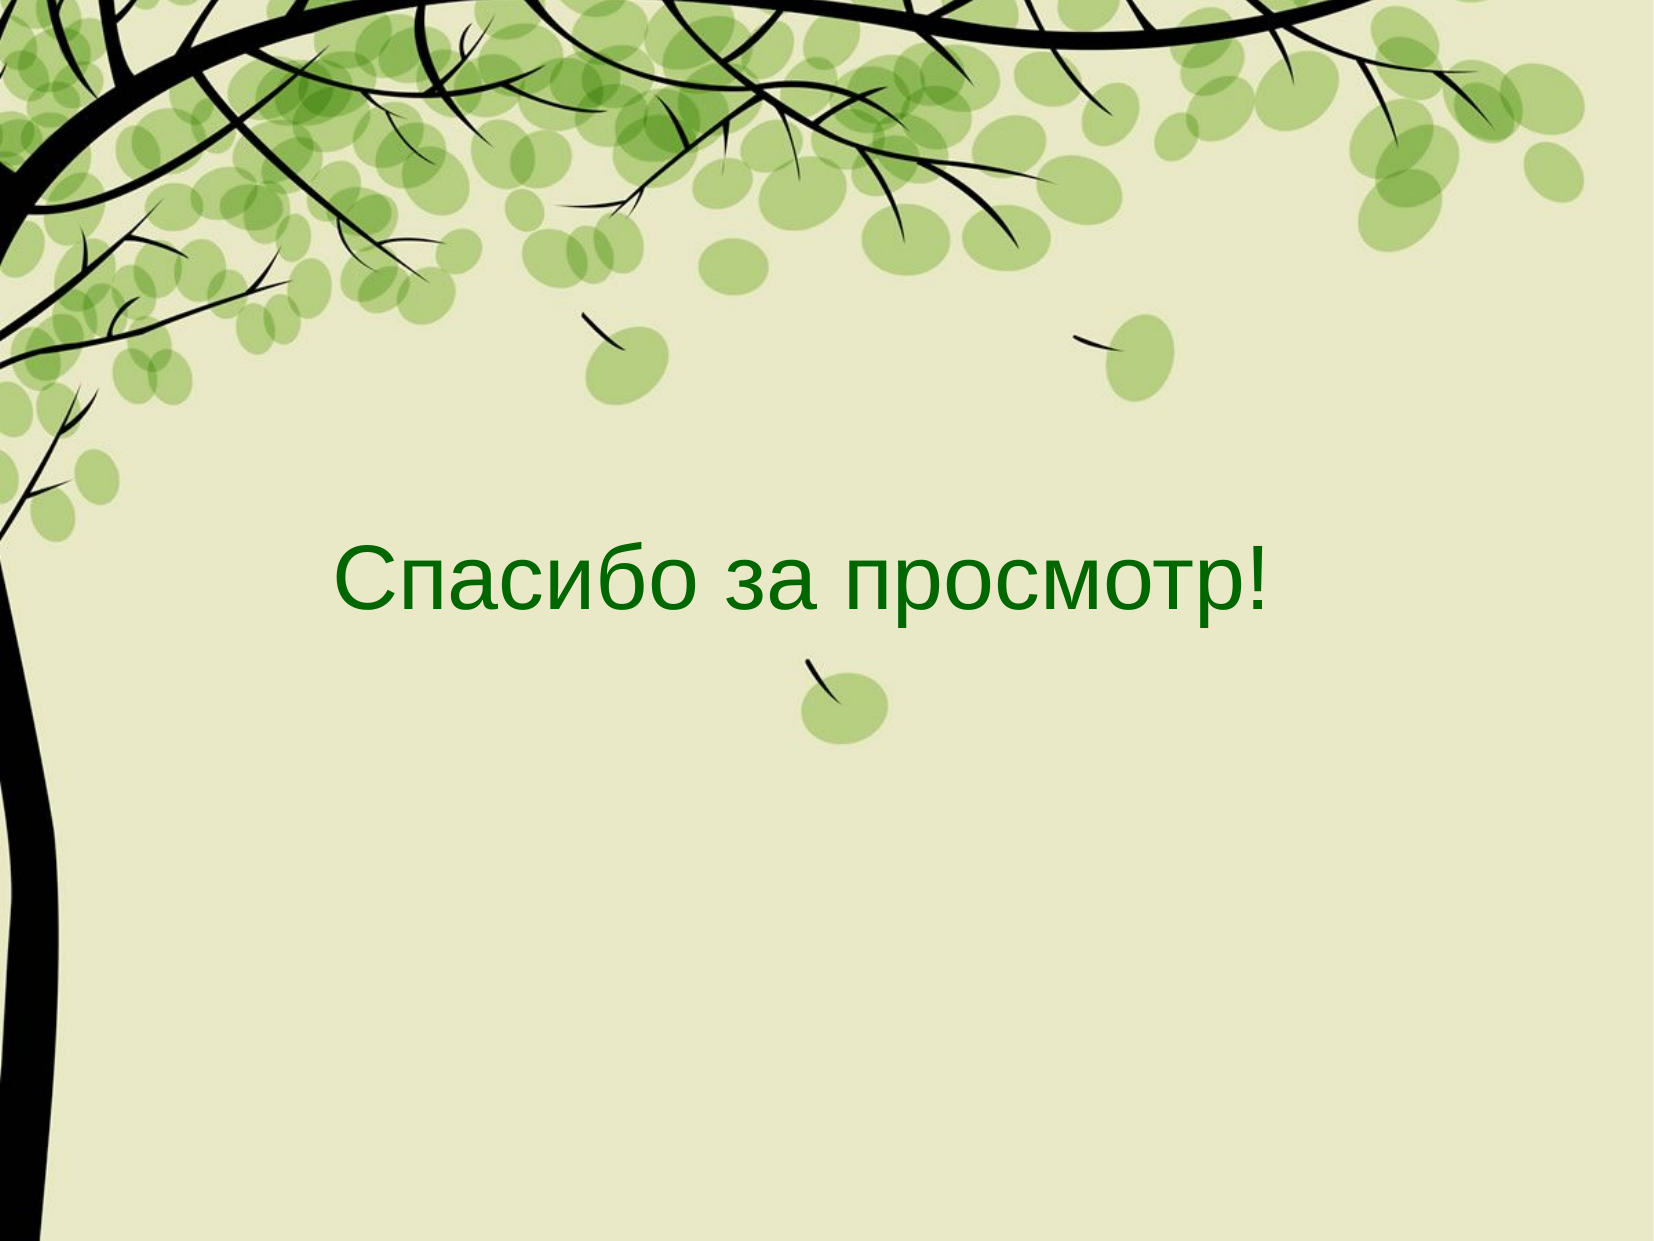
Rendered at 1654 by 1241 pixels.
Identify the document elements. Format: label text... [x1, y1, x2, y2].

picture [0, 0, 1654, 1241]
list Спасибо за просмотр! [82, 213, 1571, 934]
